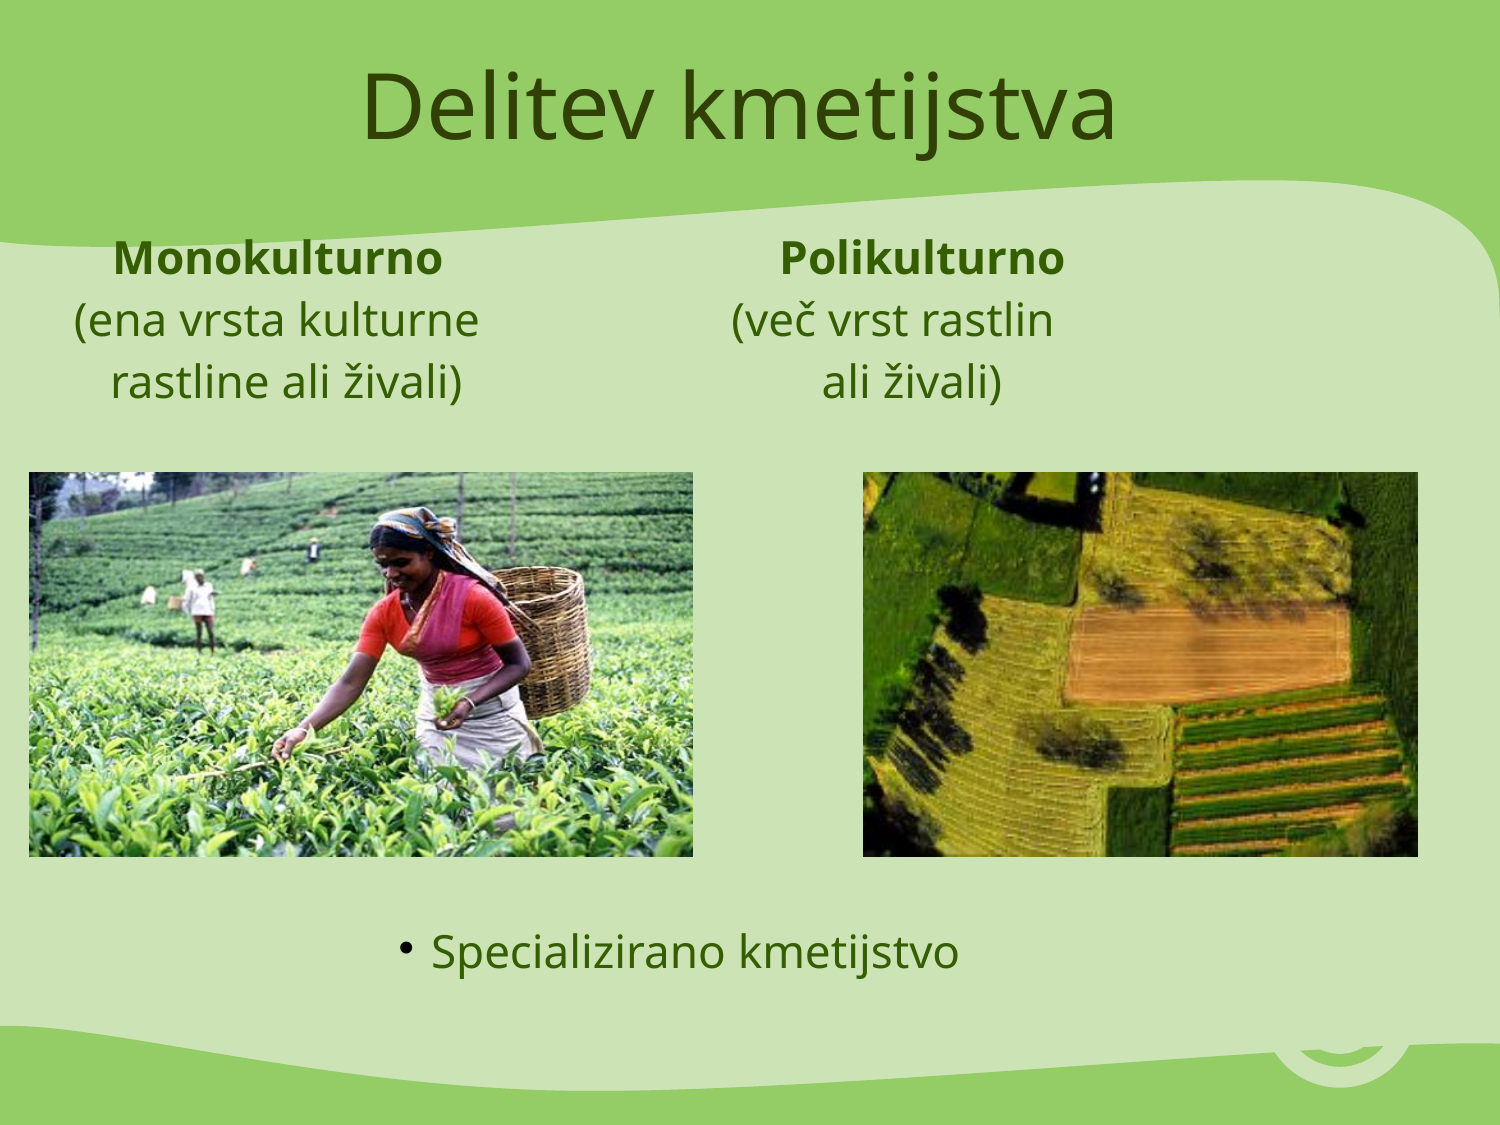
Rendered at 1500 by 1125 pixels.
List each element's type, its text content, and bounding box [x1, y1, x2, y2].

title Delitev kmetijstva [74, 2, 1406, 190]
text_box Specializirano kmetijstvo [383, 909, 1270, 986]
picture [863, 472, 1418, 857]
picture [29, 472, 693, 857]
text_box Monokulturno Polikulturno (ena vrsta kulturne (več vrst rastlin rastline ali živali) ali živali) [59, 209, 1447, 410]
